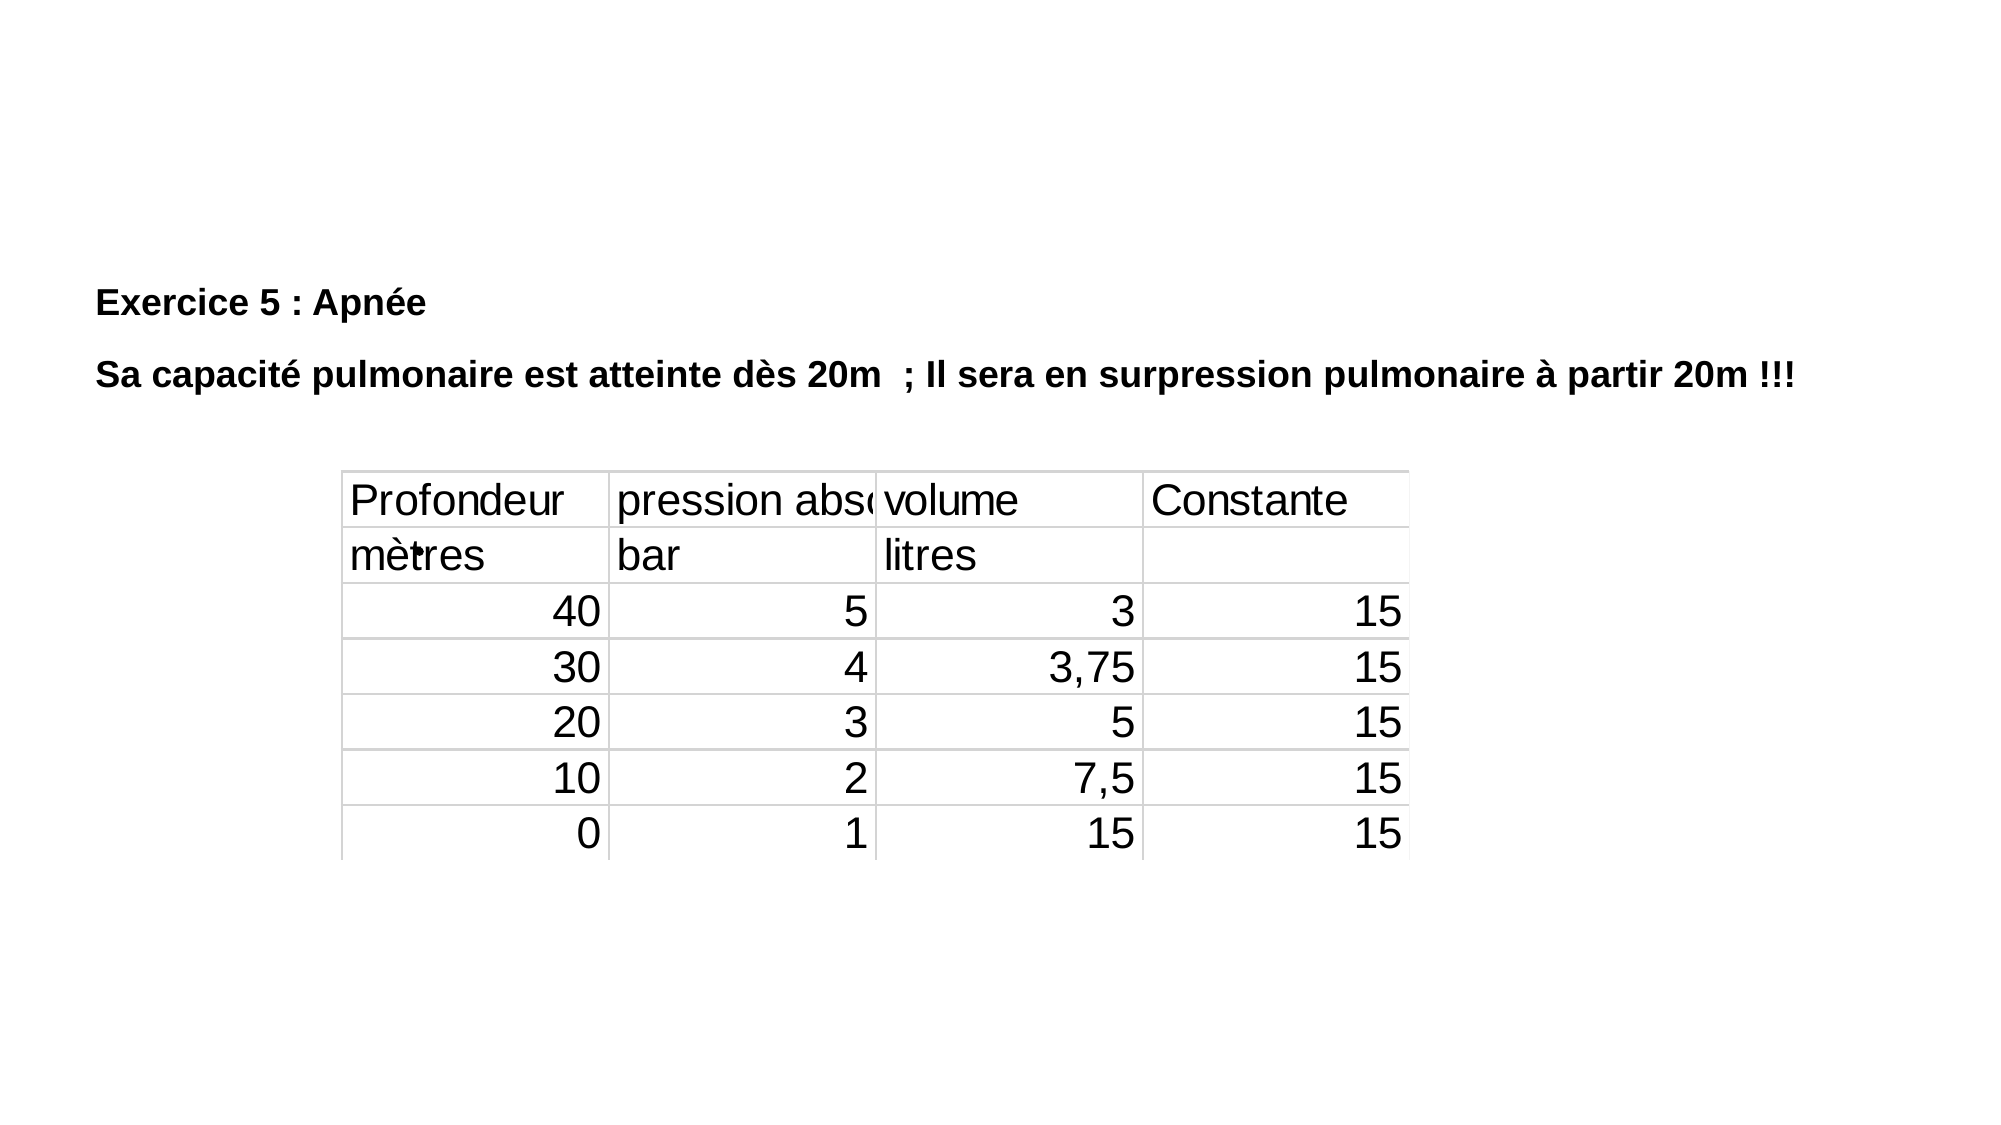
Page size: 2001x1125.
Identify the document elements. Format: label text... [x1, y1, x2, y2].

chart [340, 470, 1412, 863]
text_box Exercice 5 : Apnée Sa capacité pulmonaire est atteinte dès 20m ; Il sera en surpression pulmonaire à partir 20m !!! [80, 275, 1920, 435]
